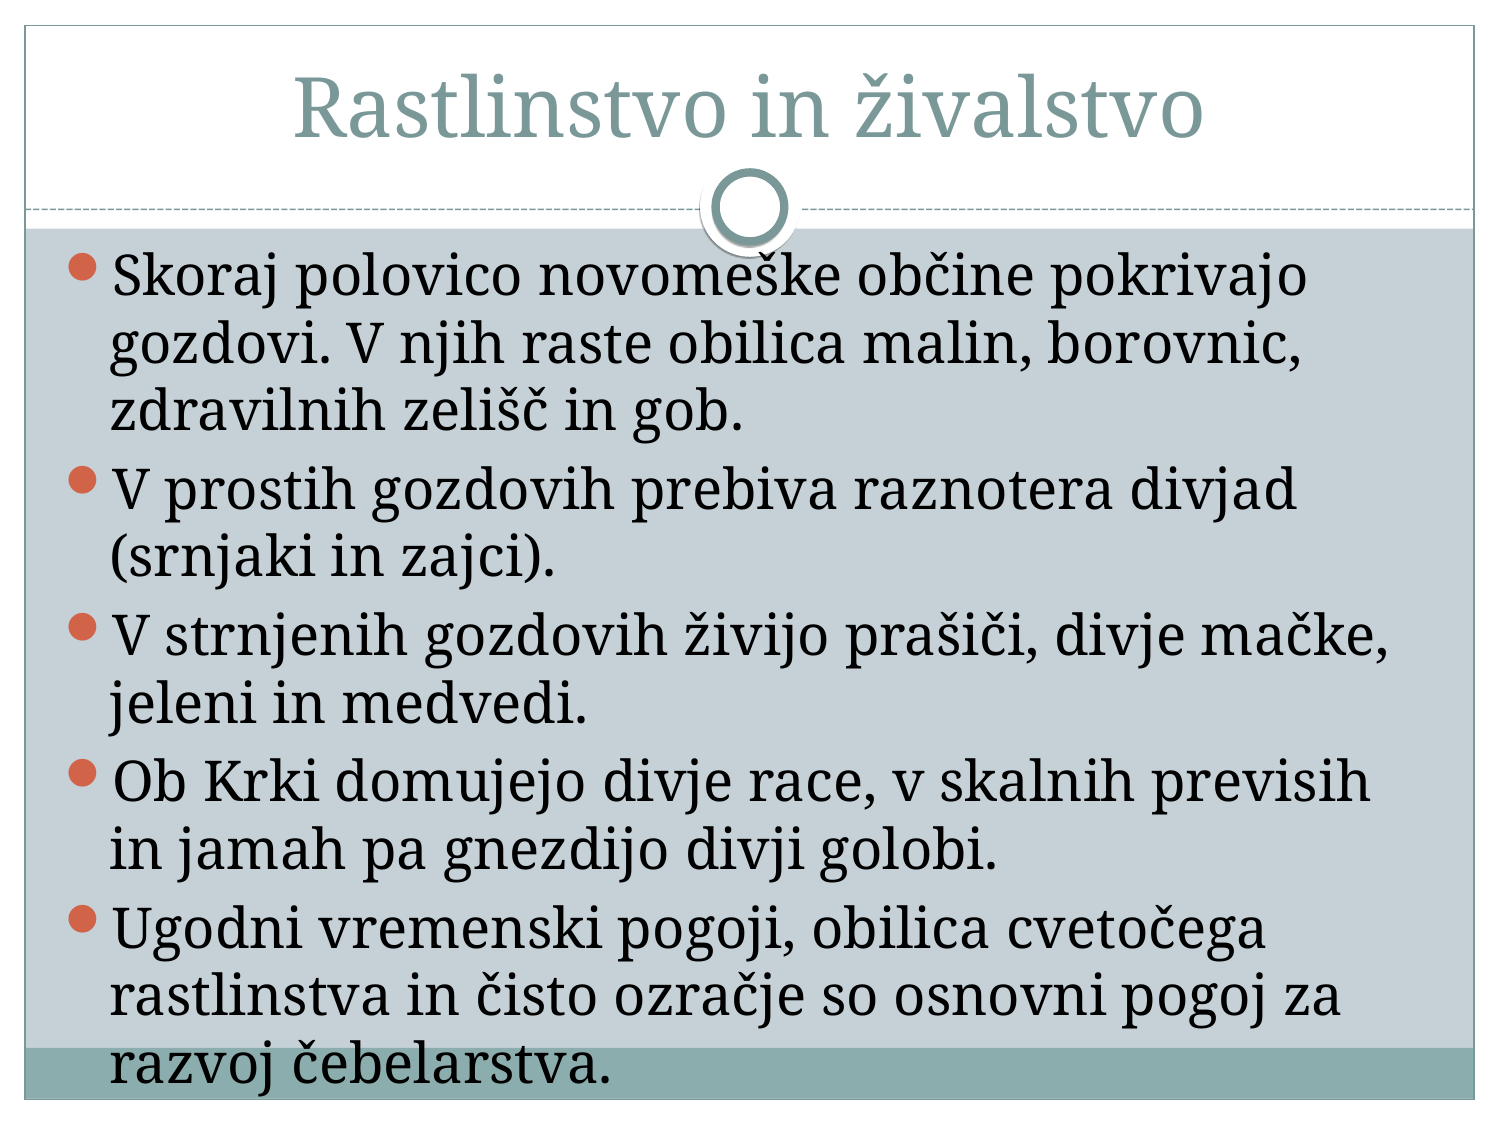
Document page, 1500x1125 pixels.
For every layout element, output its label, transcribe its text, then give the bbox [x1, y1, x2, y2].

title Rastlinstvo in živalstvo [49, 37, 1450, 162]
list Skoraj polovico novomeške občine pokrivajo gozdovi. V njih raste obilica malin, borovnic, zdravilnih zelišč in gob. V prostih gozdovih prebiva raznotera divjad (srnjaki in zajci). V strnjenih gozdovih živijo prašiči, divje mačke, jeleni in medvedi. Ob Krki domujejo divje race, v skalnih previsih in jamah pa gnezdijo divji golobi. Ugodni vremenski pogoji, obilica cvetočega rastlinstva in čisto ozračje so osnovni pogoj za razvoj čebelarstva. [49, 231, 1445, 1083]
